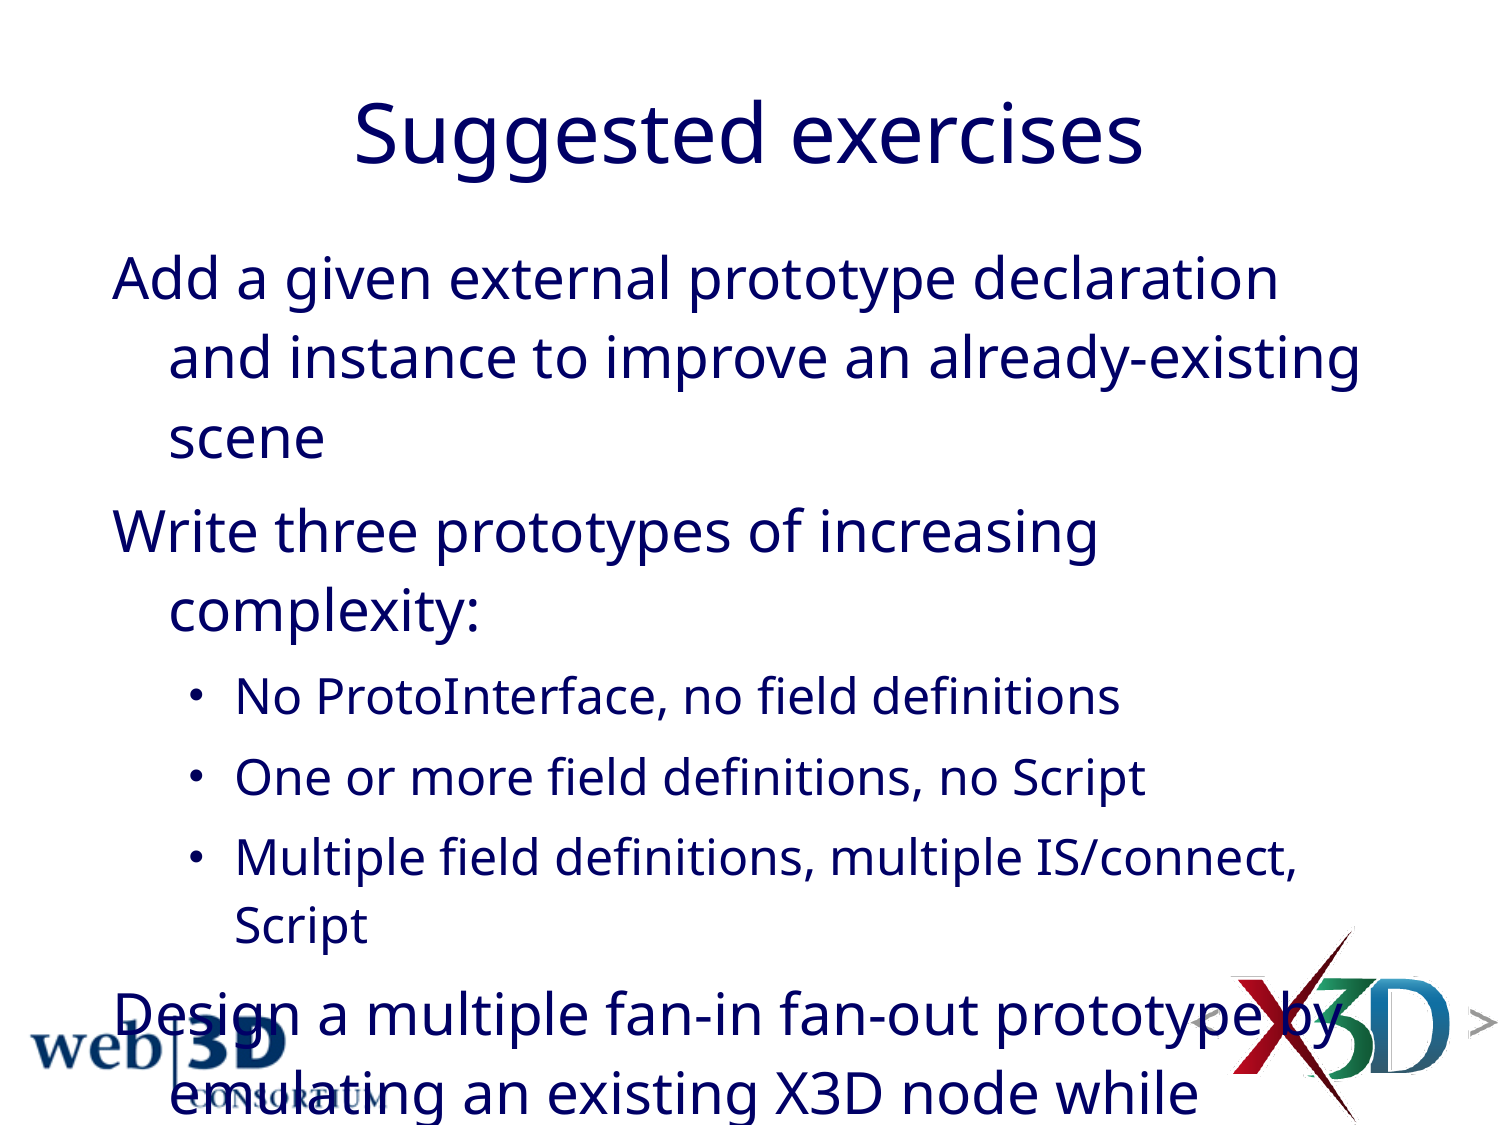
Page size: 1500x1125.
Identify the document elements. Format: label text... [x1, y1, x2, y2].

title Suggested exercises [112, 44, 1388, 218]
picture [1187, 1087, 1192, 1095]
picture [123, 998, 145, 1030]
list Add a given external prototype declaration and instance to improve an already-existing scene Write three prototypes of increasing complexity: No ProtoInterface, no field definitions One or more field definitions, no Script Multiple field definitions, multiple IS/connect, Script Design a multiple fan-in fan-out prototype by emulating an existing X3D node while adding new functionality Example: MaterialModulate [112, 237, 1388, 986]
picture [1187, 926, 1500, 1125]
picture [12, 998, 413, 1118]
